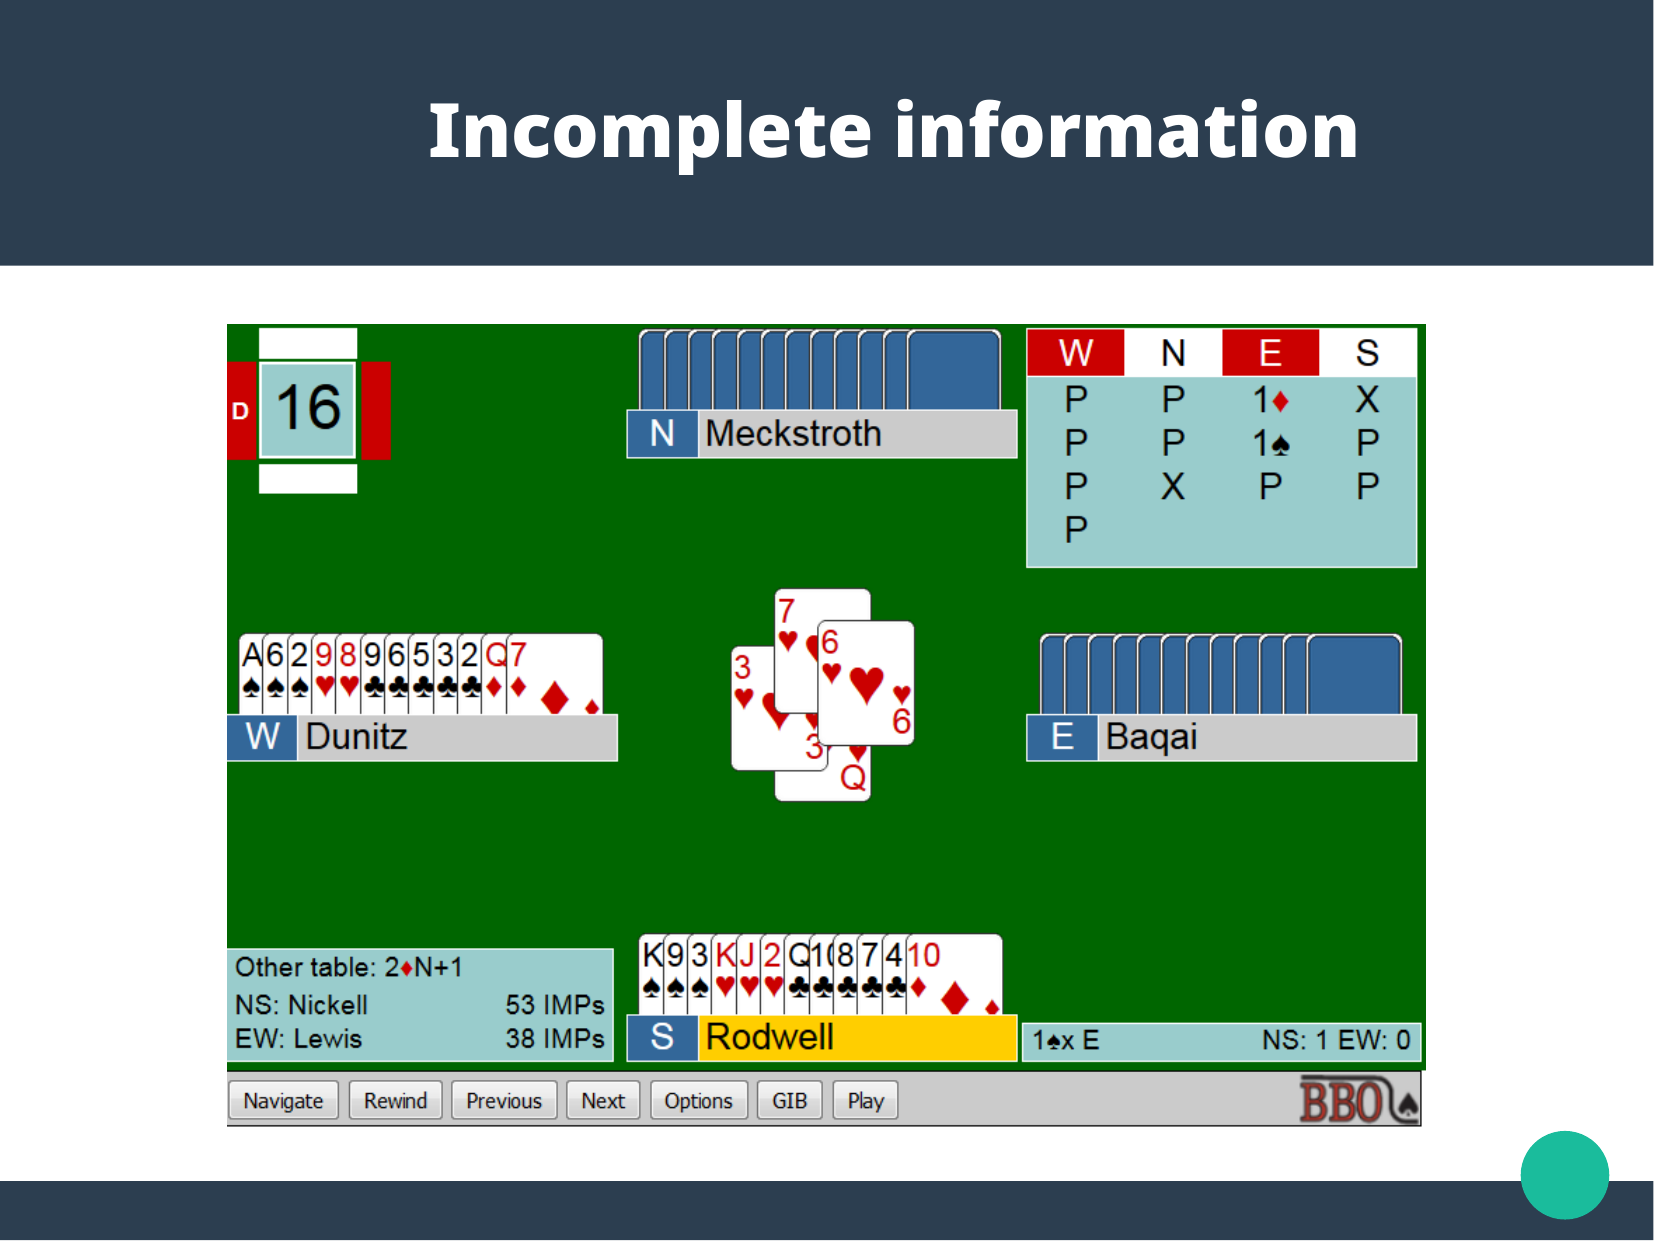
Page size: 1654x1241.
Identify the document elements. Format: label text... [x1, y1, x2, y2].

title Incomplete information [59, 49, 1595, 207]
picture [227, 324, 1426, 1152]
